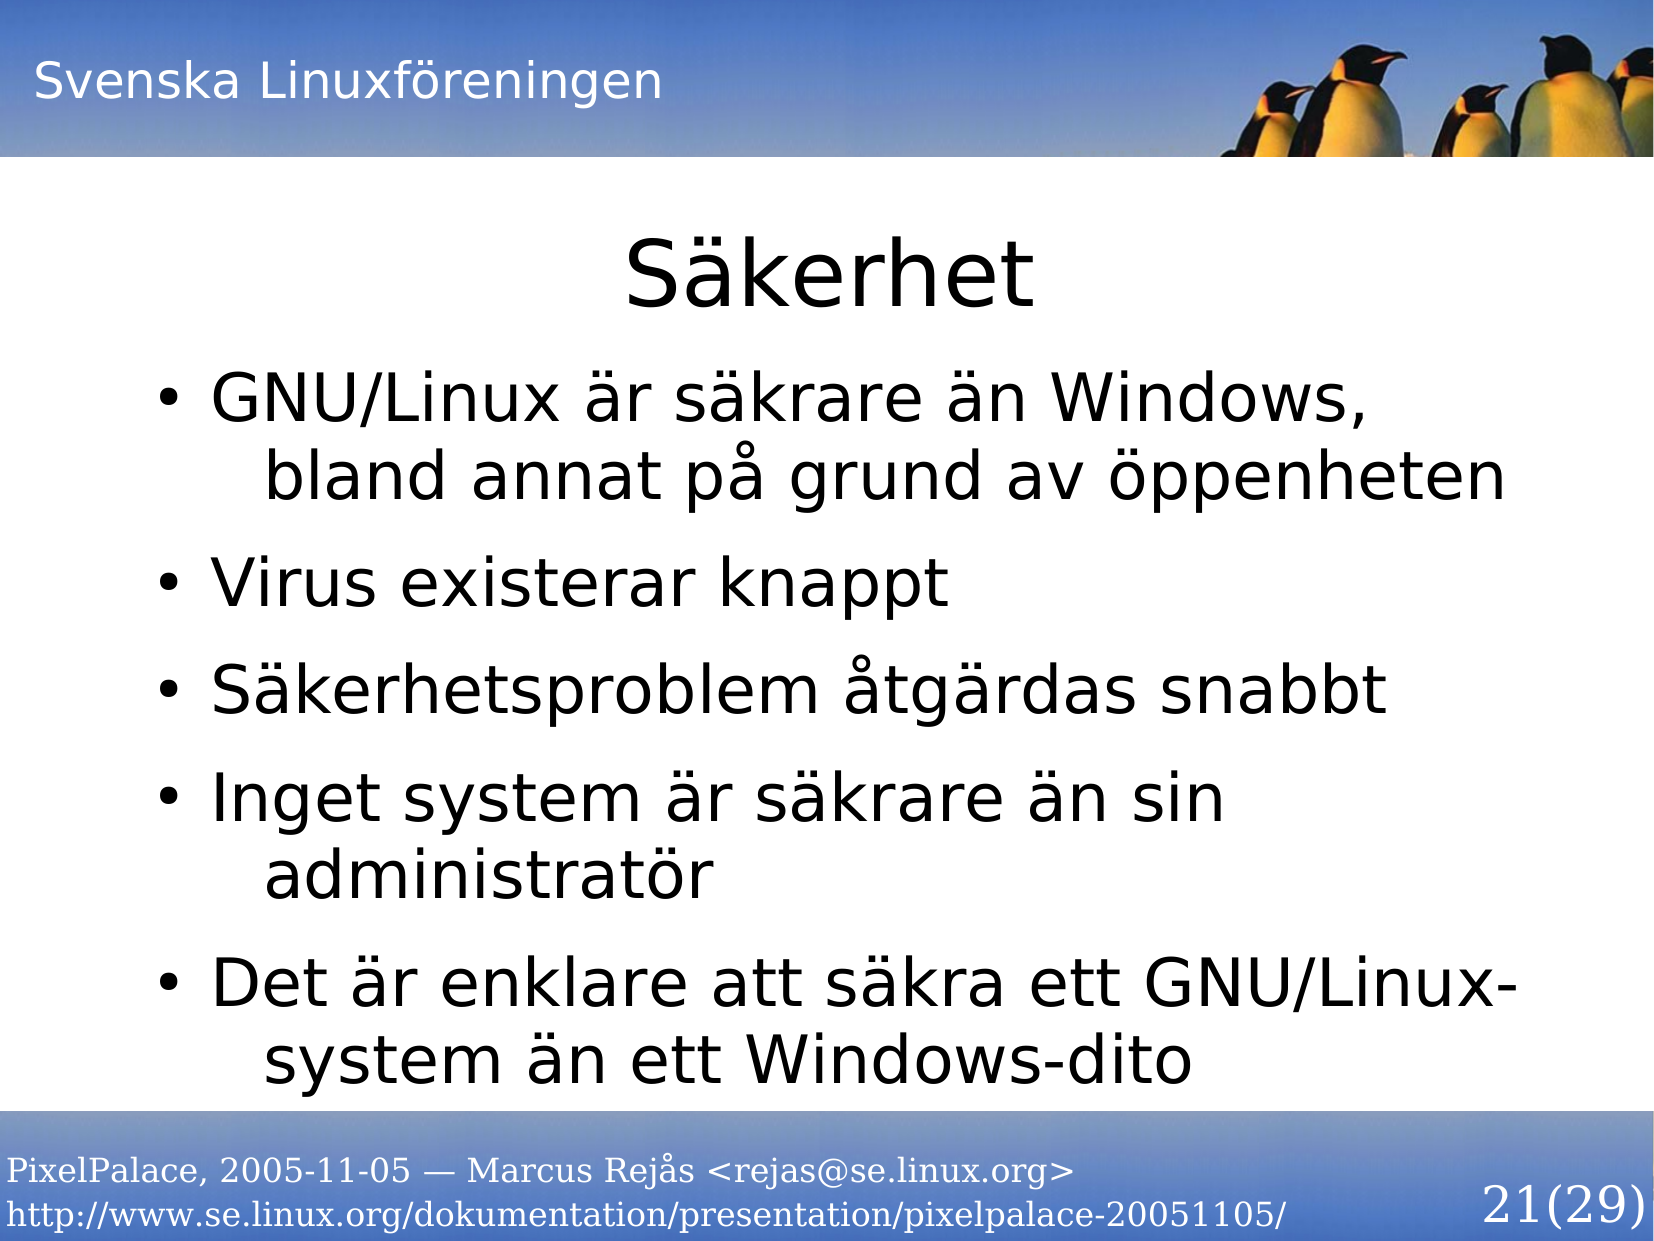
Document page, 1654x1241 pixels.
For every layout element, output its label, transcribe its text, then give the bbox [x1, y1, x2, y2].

picture [0, 1111, 1654, 1241]
title Säkerhet [123, 160, 1537, 389]
list GNU/Linux är säkrare än Windows, bland annat på grund av öppenheten Virus existerar knappt Säkerhetsproblem åtgärdas snabbt Inget system är säkrare än sin administratör Det är enklare att säkra ett GNU/Linux-system än ett Windows-dito [121, 359, 1534, 1134]
picture [0, 0, 1654, 157]
